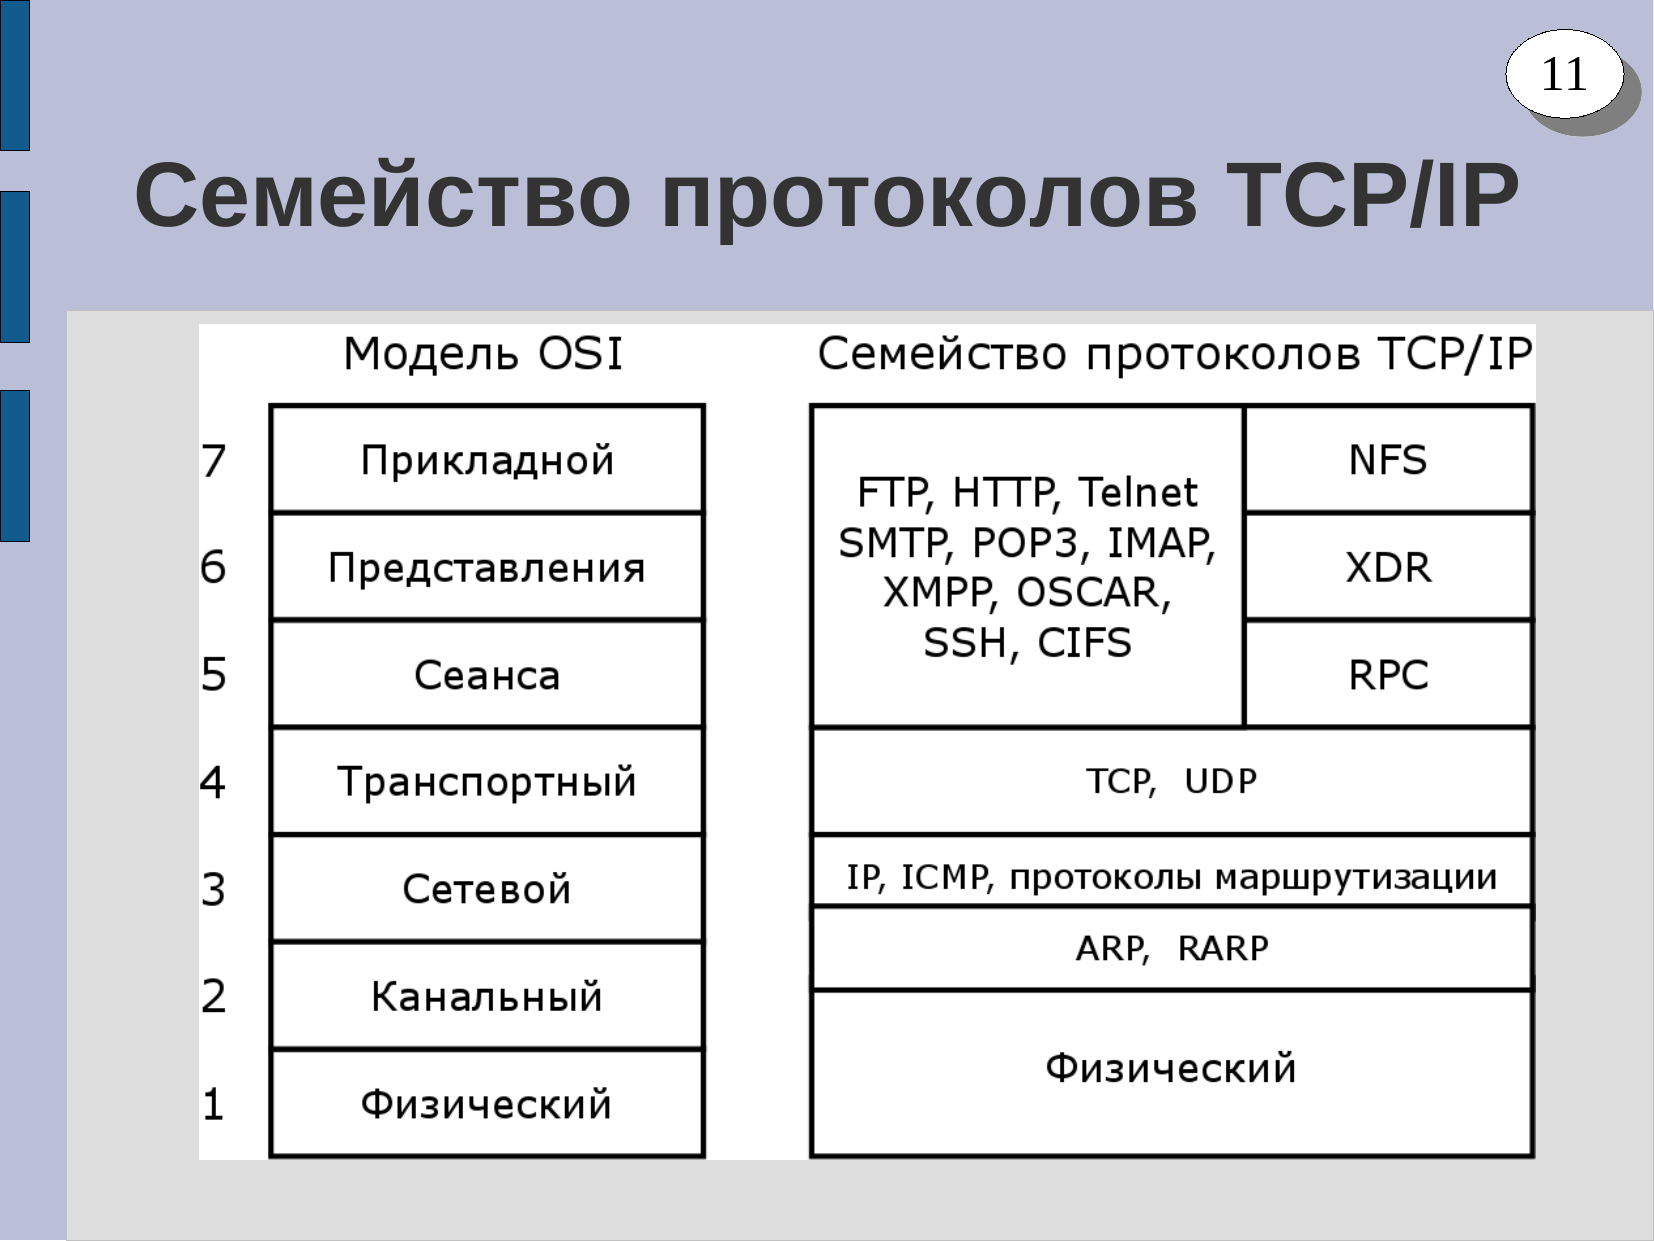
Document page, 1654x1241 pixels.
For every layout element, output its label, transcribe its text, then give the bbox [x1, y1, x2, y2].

picture [199, 324, 1536, 1160]
text_box 11 [1505, 29, 1625, 119]
title Семейство протоколов TCP/IP [121, 91, 1534, 299]
